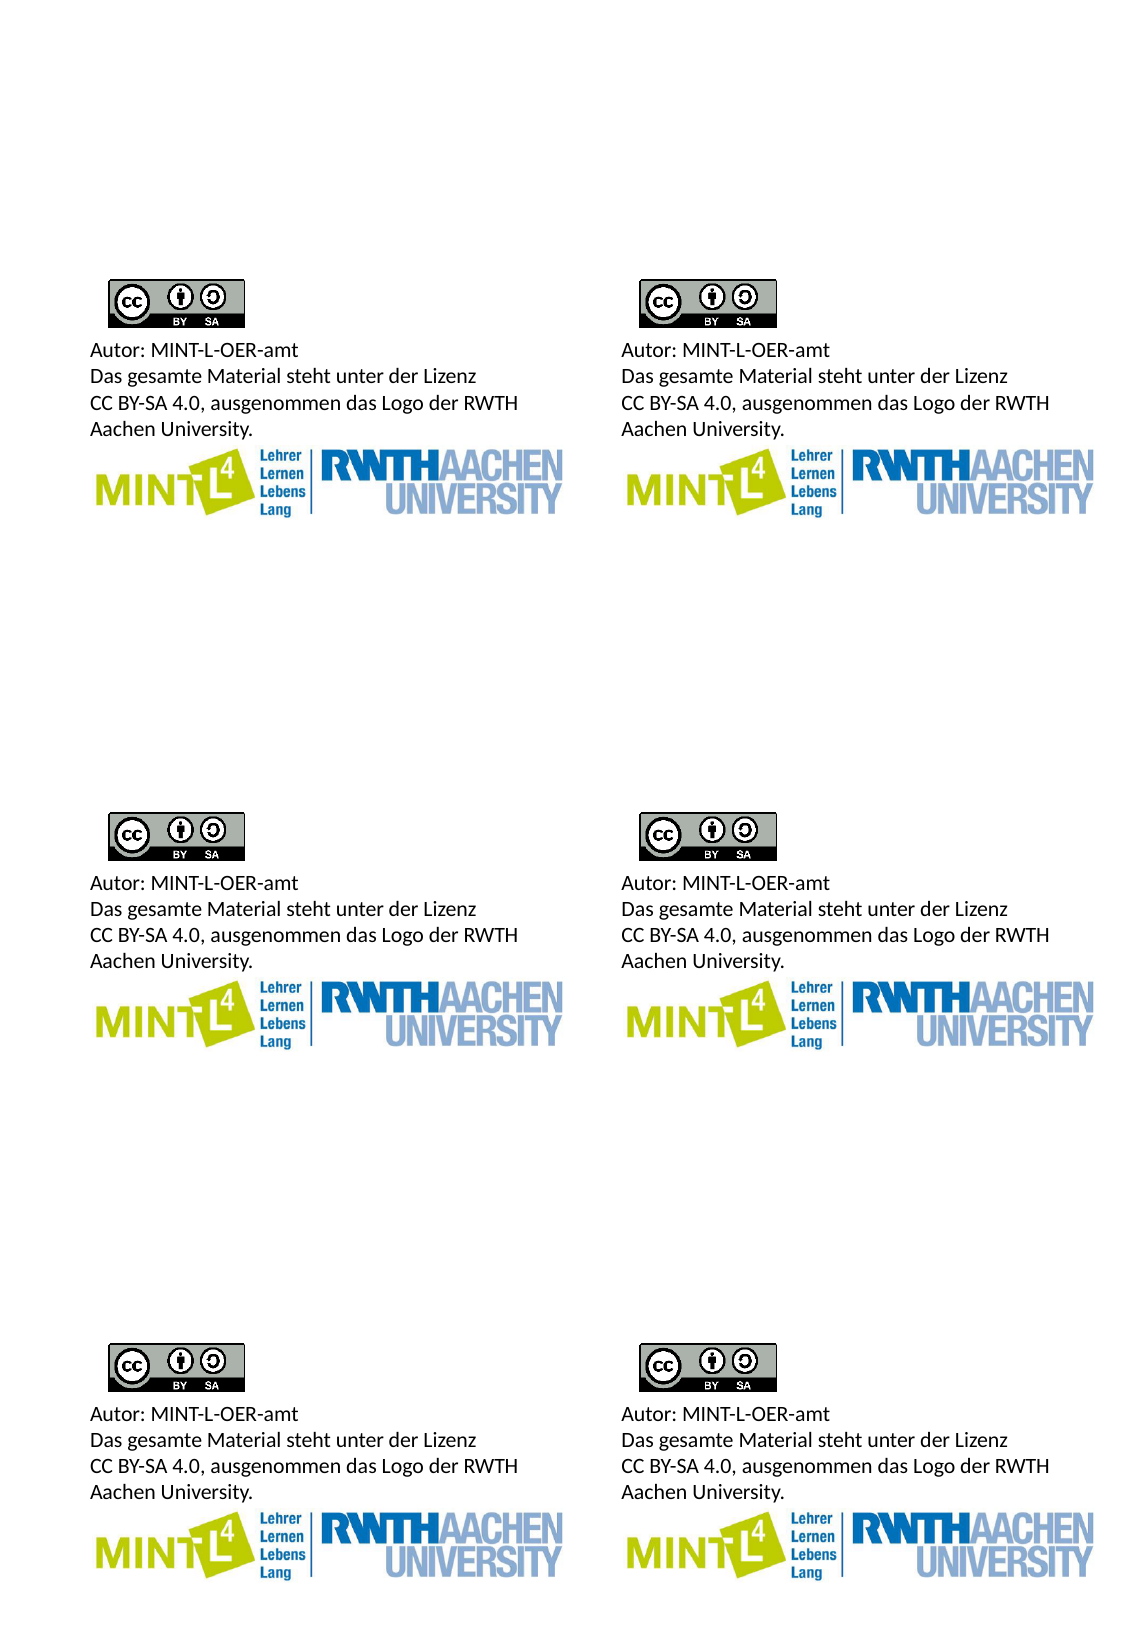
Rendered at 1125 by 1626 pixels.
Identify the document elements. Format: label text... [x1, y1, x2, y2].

picture [623, 445, 1095, 520]
picture [92, 1508, 564, 1583]
picture [639, 1343, 777, 1392]
text_box Autor: MINT-L-OER-amt Das gesamte Material steht unter der Lizenz CC BY-SA 4.0, ausgenommen das Logo der RWTH Aachen University. [606, 860, 1125, 983]
text_box Autor: MINT-L-OER-amt Das gesamte Material steht unter der Lizenz CC BY-SA 4.0, ausgenommen das Logo der RWTH Aachen University. [75, 860, 594, 983]
picture [623, 1508, 1095, 1583]
text_box Autor: MINT-L-OER-amt Das gesamte Material steht unter der Lizenz CC BY-SA 4.0, ausgenommen das Logo der RWTH Aachen University. [606, 328, 1125, 450]
picture [639, 279, 777, 328]
picture [108, 812, 245, 861]
picture [92, 977, 564, 1052]
picture [623, 977, 1095, 1052]
picture [108, 1343, 245, 1392]
picture [639, 812, 777, 861]
text_box Autor: MINT-L-OER-amt Das gesamte Material steht unter der Lizenz CC BY-SA 4.0, ausgenommen das Logo der RWTH Aachen University. [606, 1391, 1125, 1513]
text_box Autor: MINT-L-OER-amt Das gesamte Material steht unter der Lizenz CC BY-SA 4.0, ausgenommen das Logo der RWTH Aachen University. [75, 1391, 594, 1513]
picture [92, 445, 564, 520]
text_box Autor: MINT-L-OER-amt Das gesamte Material steht unter der Lizenz CC BY-SA 4.0, ausgenommen das Logo der RWTH Aachen University. [75, 328, 594, 450]
picture [108, 279, 245, 328]
